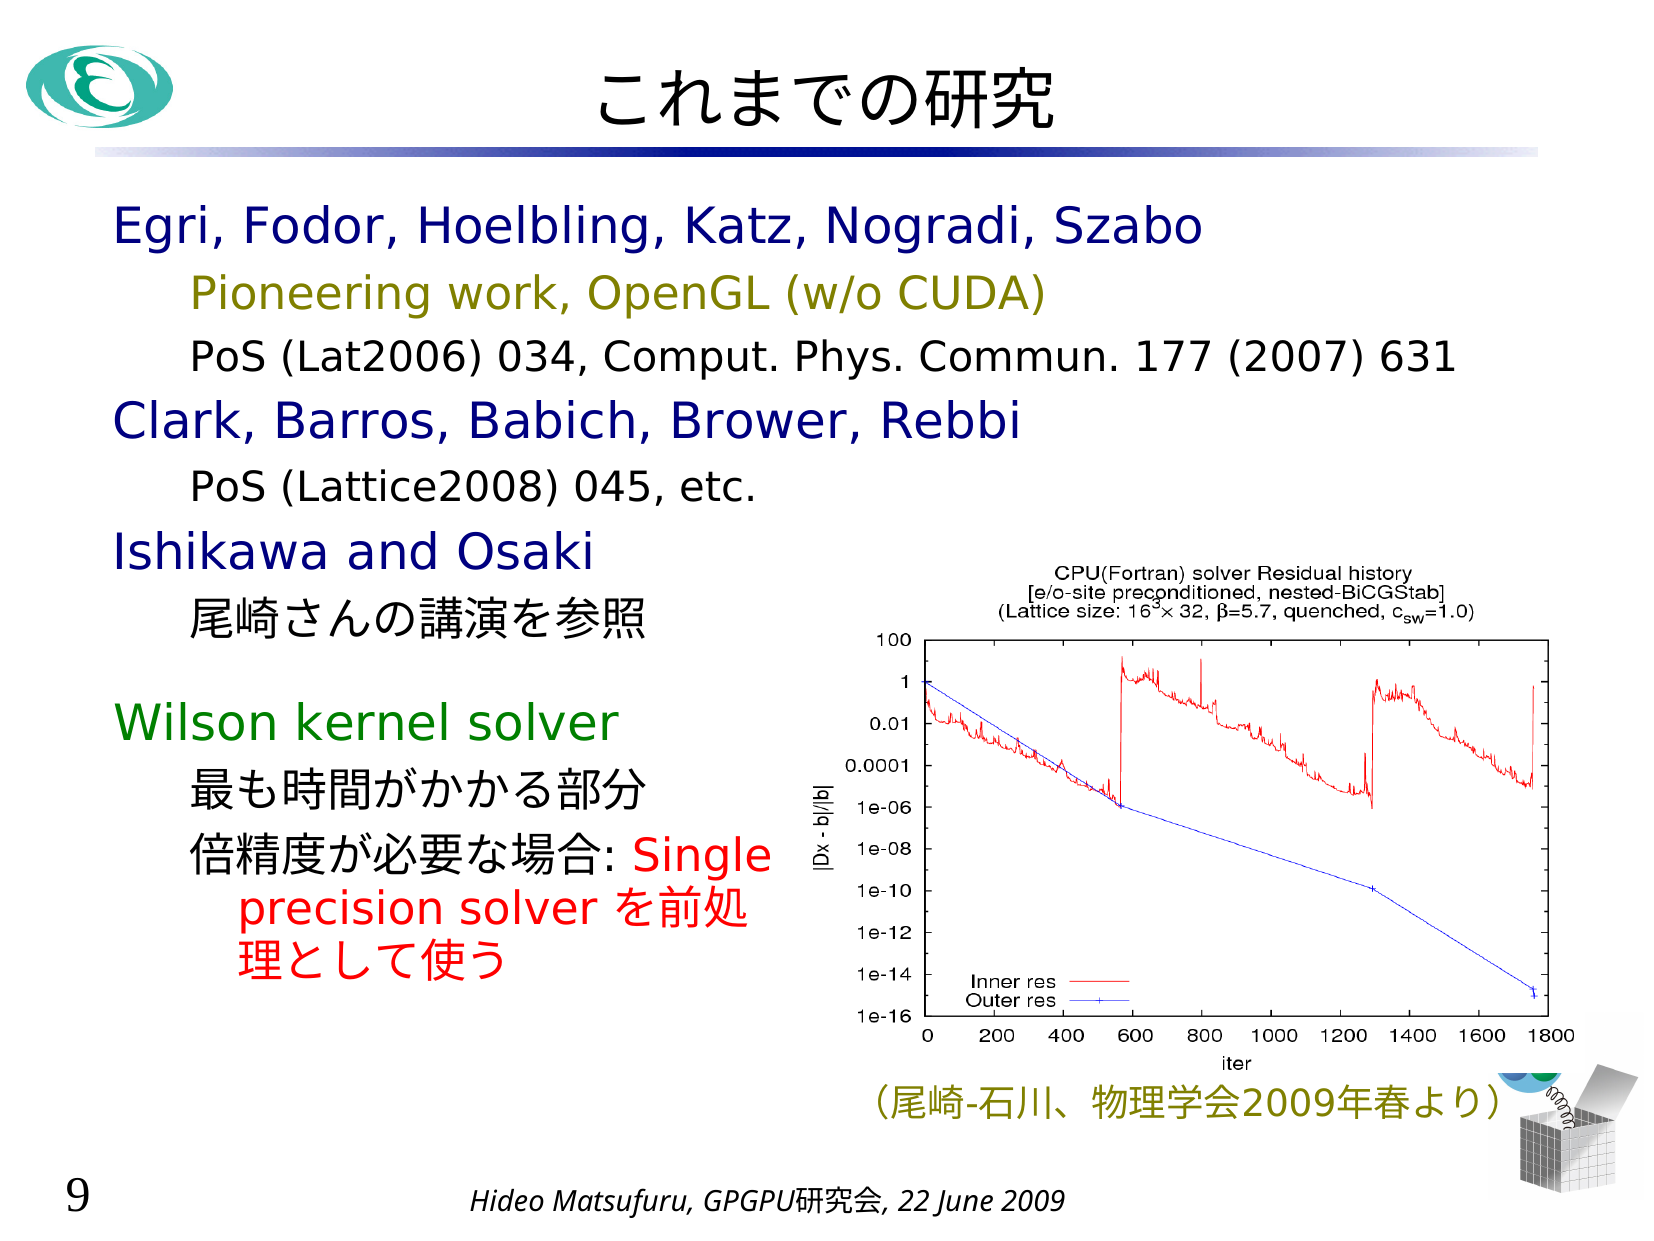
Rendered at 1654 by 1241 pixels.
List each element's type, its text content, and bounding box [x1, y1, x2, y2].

list Wilson kernel solver 最も時間がかかる部分 倍精度が必要な場合: Single precision solver を前処理として使う [95, 693, 796, 1086]
list Egri, Fodor, Hoelbling, Katz, Nogradi, Szabo Pioneering work, OpenGL (w/o CUDA) PoS (Lat2006) 034, Comput. Phys. Commun. 177 (2007) 631 Clark, Barros, Babich, Brower, Rebbi PoS (Lattice2008) 045, etc. Ishikawa and Osaki 尾崎さんの講演を参照 [94, 197, 1547, 647]
title これまでの研究 [198, 47, 1447, 154]
picture [795, 545, 1644, 1200]
picture [20, 37, 179, 136]
picture [95, 147, 1538, 157]
text_box （尾崎-石川、物理学会2009年春より） [852, 1072, 1524, 1119]
